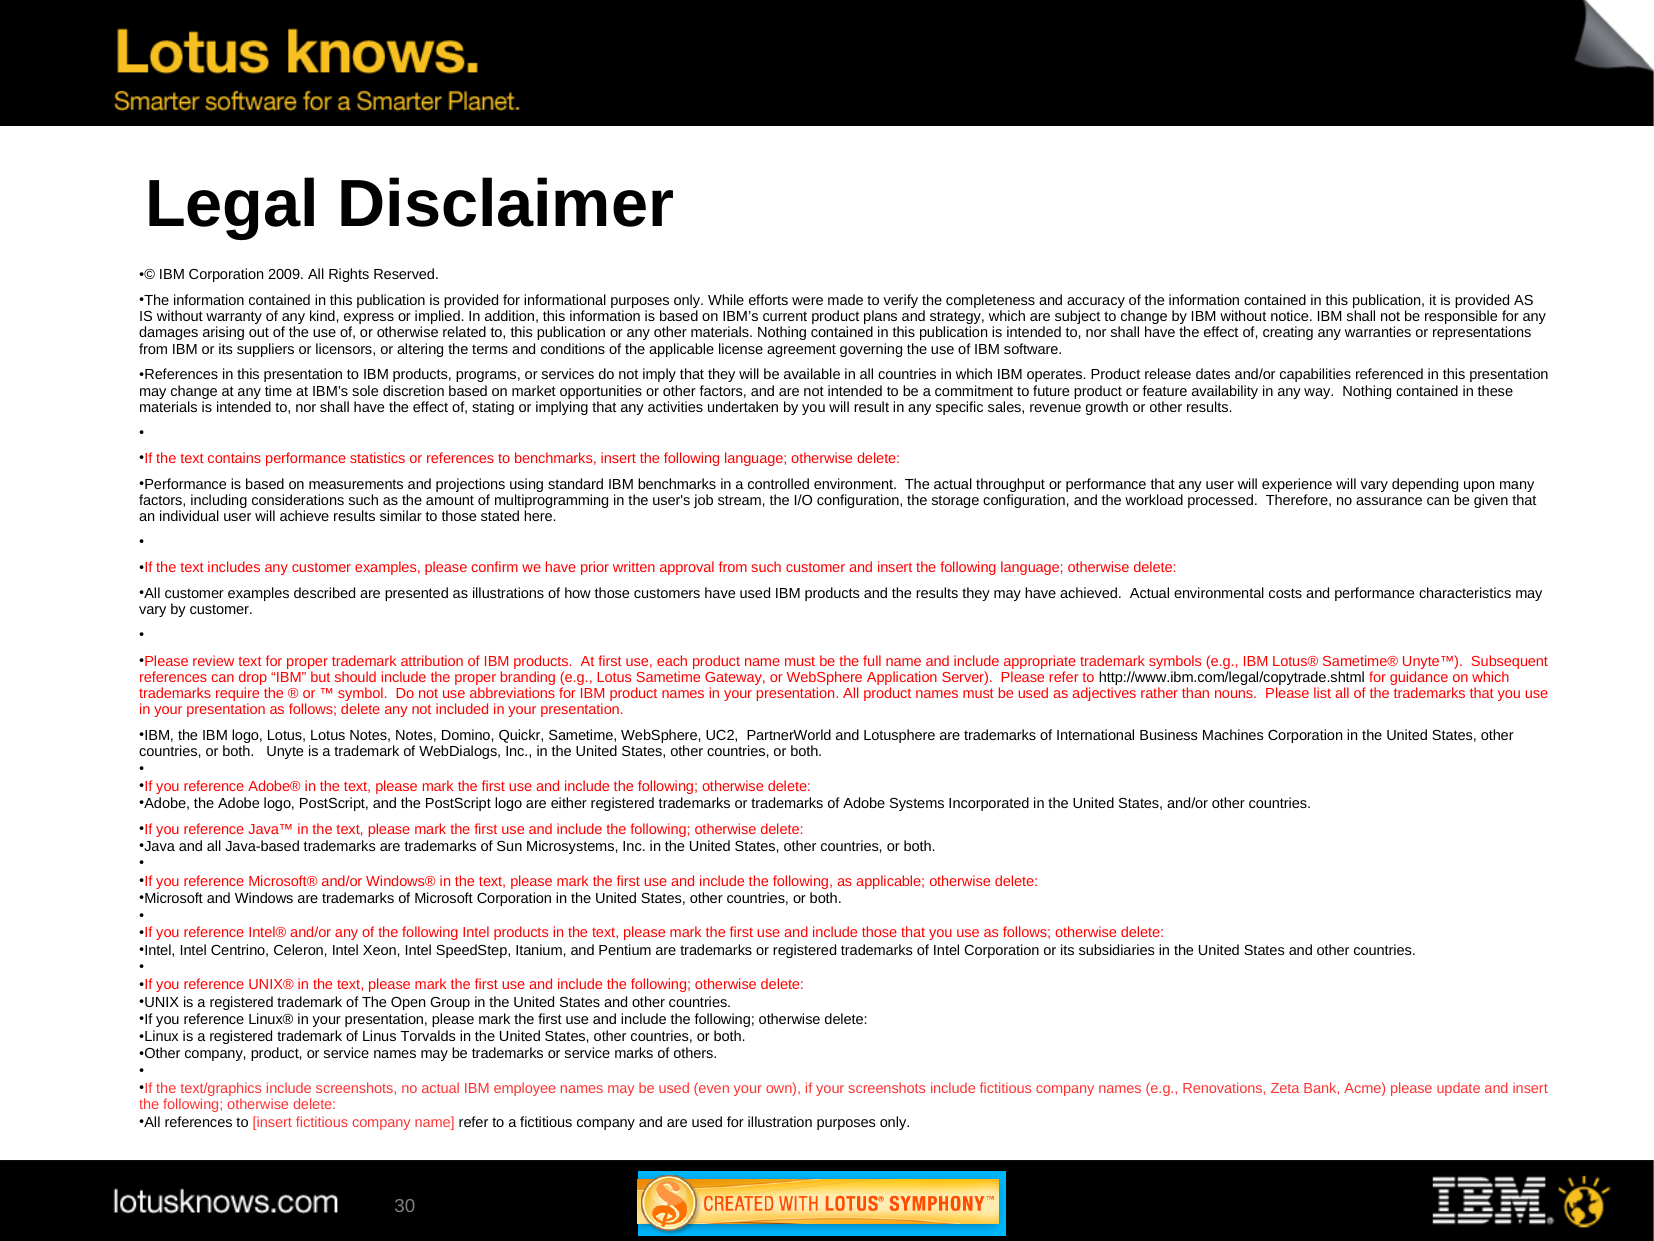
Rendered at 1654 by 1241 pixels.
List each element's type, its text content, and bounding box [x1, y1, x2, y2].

picture [0, 1160, 1654, 1241]
list © IBM Corporation 2009. All Rights Reserved. The information contained in this publication is provided for informational purposes only. While efforts were made to verify the completeness and accuracy of the information contained in this publication, it is provided AS IS without warranty of any kind, express or implied. In addition, this information is based on IBM’s current product plans and strategy, which are subject to change by IBM without notice. IBM shall not be responsible for any damages arising out of the use of, or otherwise related to, this publication or any other materials. Nothing contained in this publication is intended to, nor shall have the effect of, creating any warranties or representations from IBM or its suppliers or licensors, or altering the terms and conditions of the applicable license agreement governing the use of IBM software. References in this presentation to IBM products, programs, or services do not imply that they will be available in all countries in which IBM operates. Product release dates and/or capabilities referenced in this presentation may change at any time at IBM’s sole discretion based on market opportunities or other factors, and are not intended to be a commitment to future product or feature availability in any way. Nothing contained in these materials is intended to, nor shall have the effect of, stating or implying that any activities undertaken by you will result in any specific sales, revenue growth or other results. If the text contains performance statistics or references to benchmarks, insert the following language; otherwise delete: Performance is based on measurements and projections using standard IBM benchmarks in a controlled environment. The actual throughput or performance that any user will experience will vary depending upon many factors, including considerations such as the amount of multiprogramming in the user's job stream, the I/O configuration, the storage configuration, and the workload processed. Therefore, no assurance can be given that an individual user will achieve results similar to those stated here. If the text includes any customer examples, please confirm we have prior written approval from such customer and insert the following language; otherwise delete: All customer examples described are presented as illustrations of how those customers have used IBM products and the results they may have achieved. Actual environmental costs and performance characteristics may vary by customer. Please review text for proper trademark attribution of IBM products. At first use, each product name must be the full name and include appropriate trademark symbols (e.g., IBM Lotus® Sametime® Unyte™). Subsequent references can drop “IBM” but should include the proper branding (e.g., Lotus Sametime Gateway, or WebSphere Application Server). Please refer to http://www.ibm.com/legal/copytrade.shtml for guidance on which trademarks require the ® or ™ symbol. Do not use abbreviations for IBM product names in your presentation. All product names must be used as adjectives rather than nouns. Please list all of the trademarks that you use in your presentation as follows; delete any not included in your presentation. IBM, the IBM logo, Lotus, Lotus Notes, Notes, Domino, Quickr, Sametime, WebSphere, UC2, PartnerWorld and Lotusphere are trademarks of International Business Machines Corporation in the United States, other countries, or both. Unyte is a trademark of WebDialogs, Inc., in the United States, other countries, or both. If you reference Adobe® in the text, please mark the first use and include the following; otherwise delete: Adobe, the Adobe logo, PostScript, and the PostScript logo are either registered trademarks or trademarks of Adobe Systems Incorporated in the United States, and/or other countries. If you reference Java™ in the text, please mark the first use and include the following; otherwise delete: Java and all Java-based trademarks are trademarks of Sun Microsystems, Inc. in the United States, other countries, or both. If you reference Microsoft® and/or Windows® in the text, please mark the first use and include the following, as applicable; otherwise delete: Microsoft and Windows are trademarks of Microsoft Corporation in the United States, other countries, or both. If you reference Intel® and/or any of the following Intel products in the text, please mark the first use and include those that you use as follows; otherwise delete: Intel, Intel Centrino, Celeron, Intel Xeon, Intel SpeedStep, Itanium, and Pentium are trademarks or registered trademarks of Intel Corporation or its subsidiaries in the United States and other countries. If you reference UNIX® in the text, please mark the first use and include the following; otherwise delete: UNIX is a registered trademark of The Open Group in the United States and other countries. If you reference Linux® in your presentation, please mark the first use and include the following; otherwise delete: Linux is a registered trademark of Linus Torvalds in the United States, other countries, or both. Other company, product, or service names may be trademarks or service marks of others. If the text/graphics include screenshots, no actual IBM employee names may be used (even your own), if your screenshots include fictitious company names (e.g., Renovations, Zeta Bank, Acme) please update and insert the following; otherwise delete: All references to [insert fictitious company name] refer to a fictitious company and are used for illustration purposes only. [139, 266, 1552, 1141]
picture [0, 0, 1654, 126]
title Legal Disclaimer [145, 144, 1513, 266]
